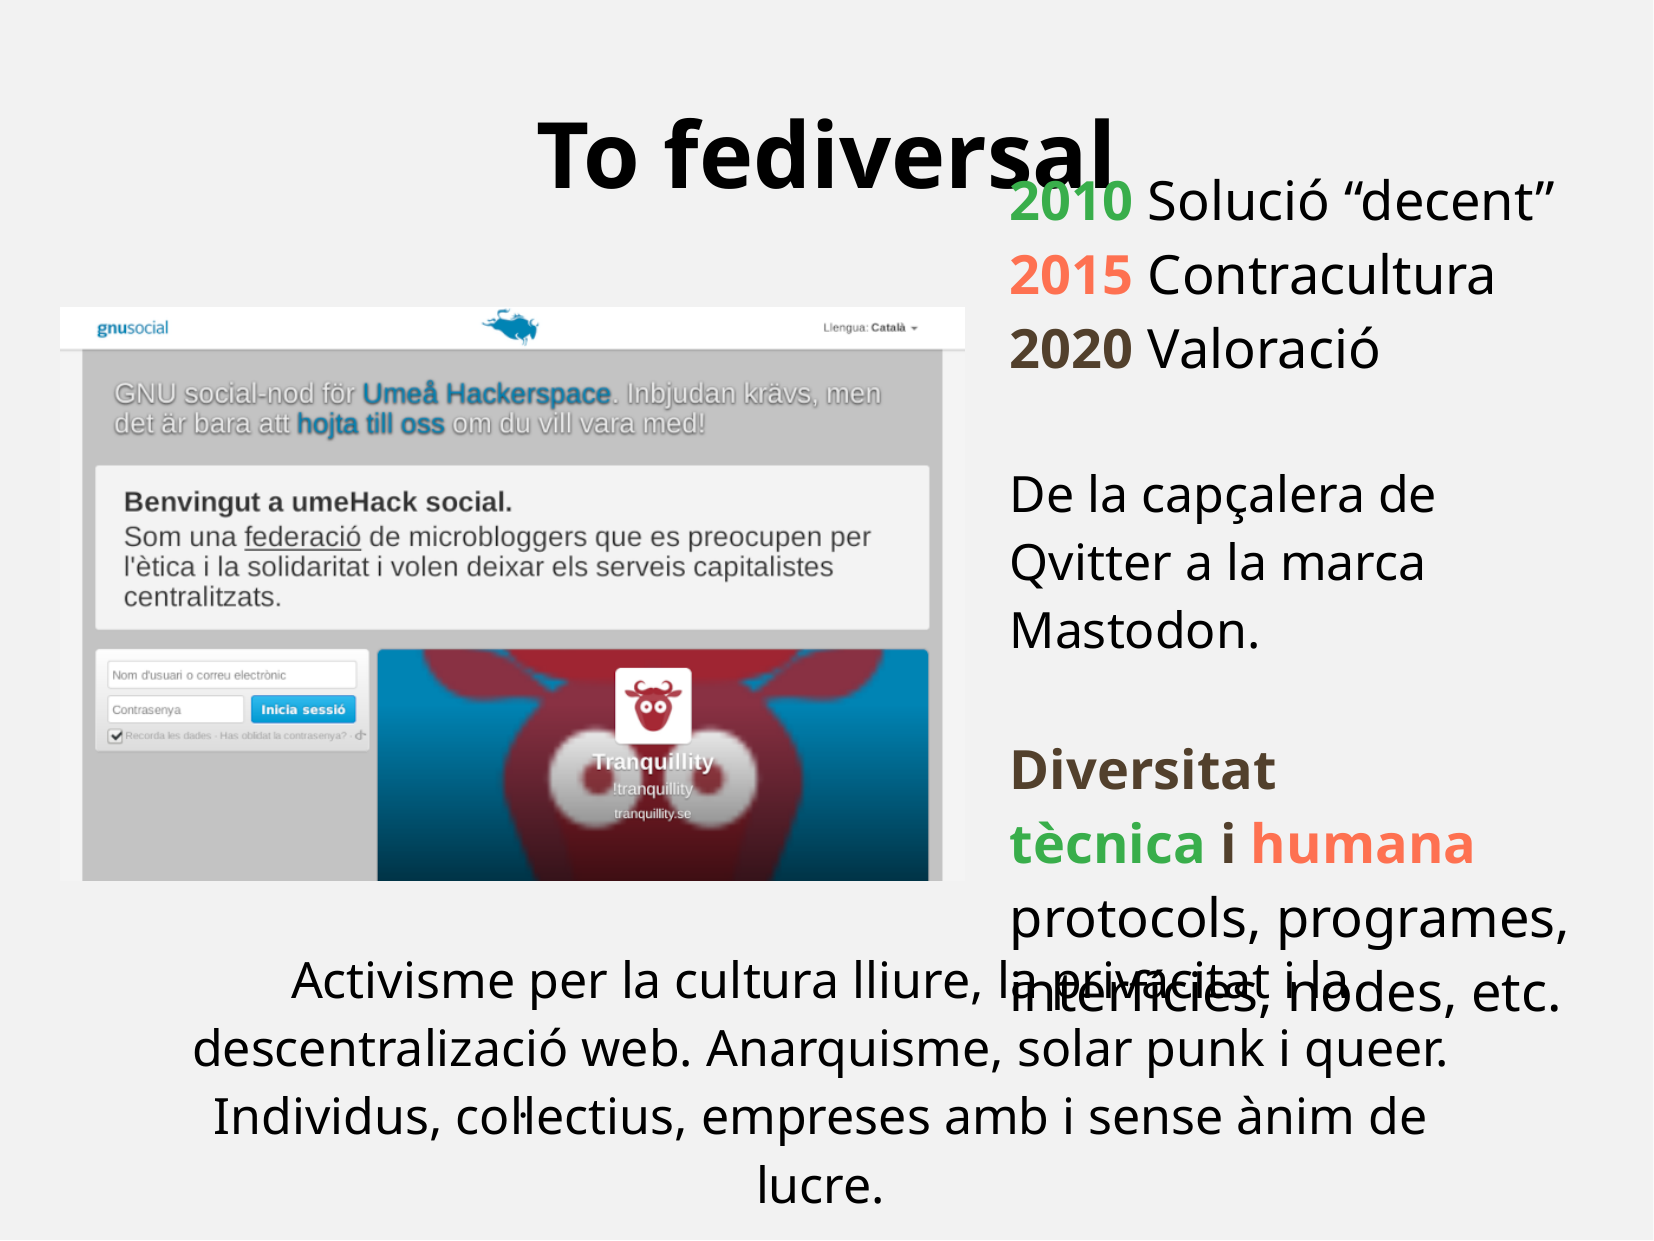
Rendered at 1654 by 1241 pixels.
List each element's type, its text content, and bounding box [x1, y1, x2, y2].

title 2010 Solució “decent” 2015 Contracultura 2020 Valoració De la capçalera de Qvitter a la marca Mastodon. Diversitat tècnica i humana protocols, programes, interfícies, nodes, etc. [1009, 289, 1607, 901]
title To fediversal [82, 49, 1571, 257]
title Activisme per la cultura lliure, la privacitat i la descentralizació web. Anarquisme, solar punk i queer. Individus, col·lectius, empreses amb i sense ànim de lucre. [171, 976, 1471, 1186]
picture [60, 307, 965, 881]
